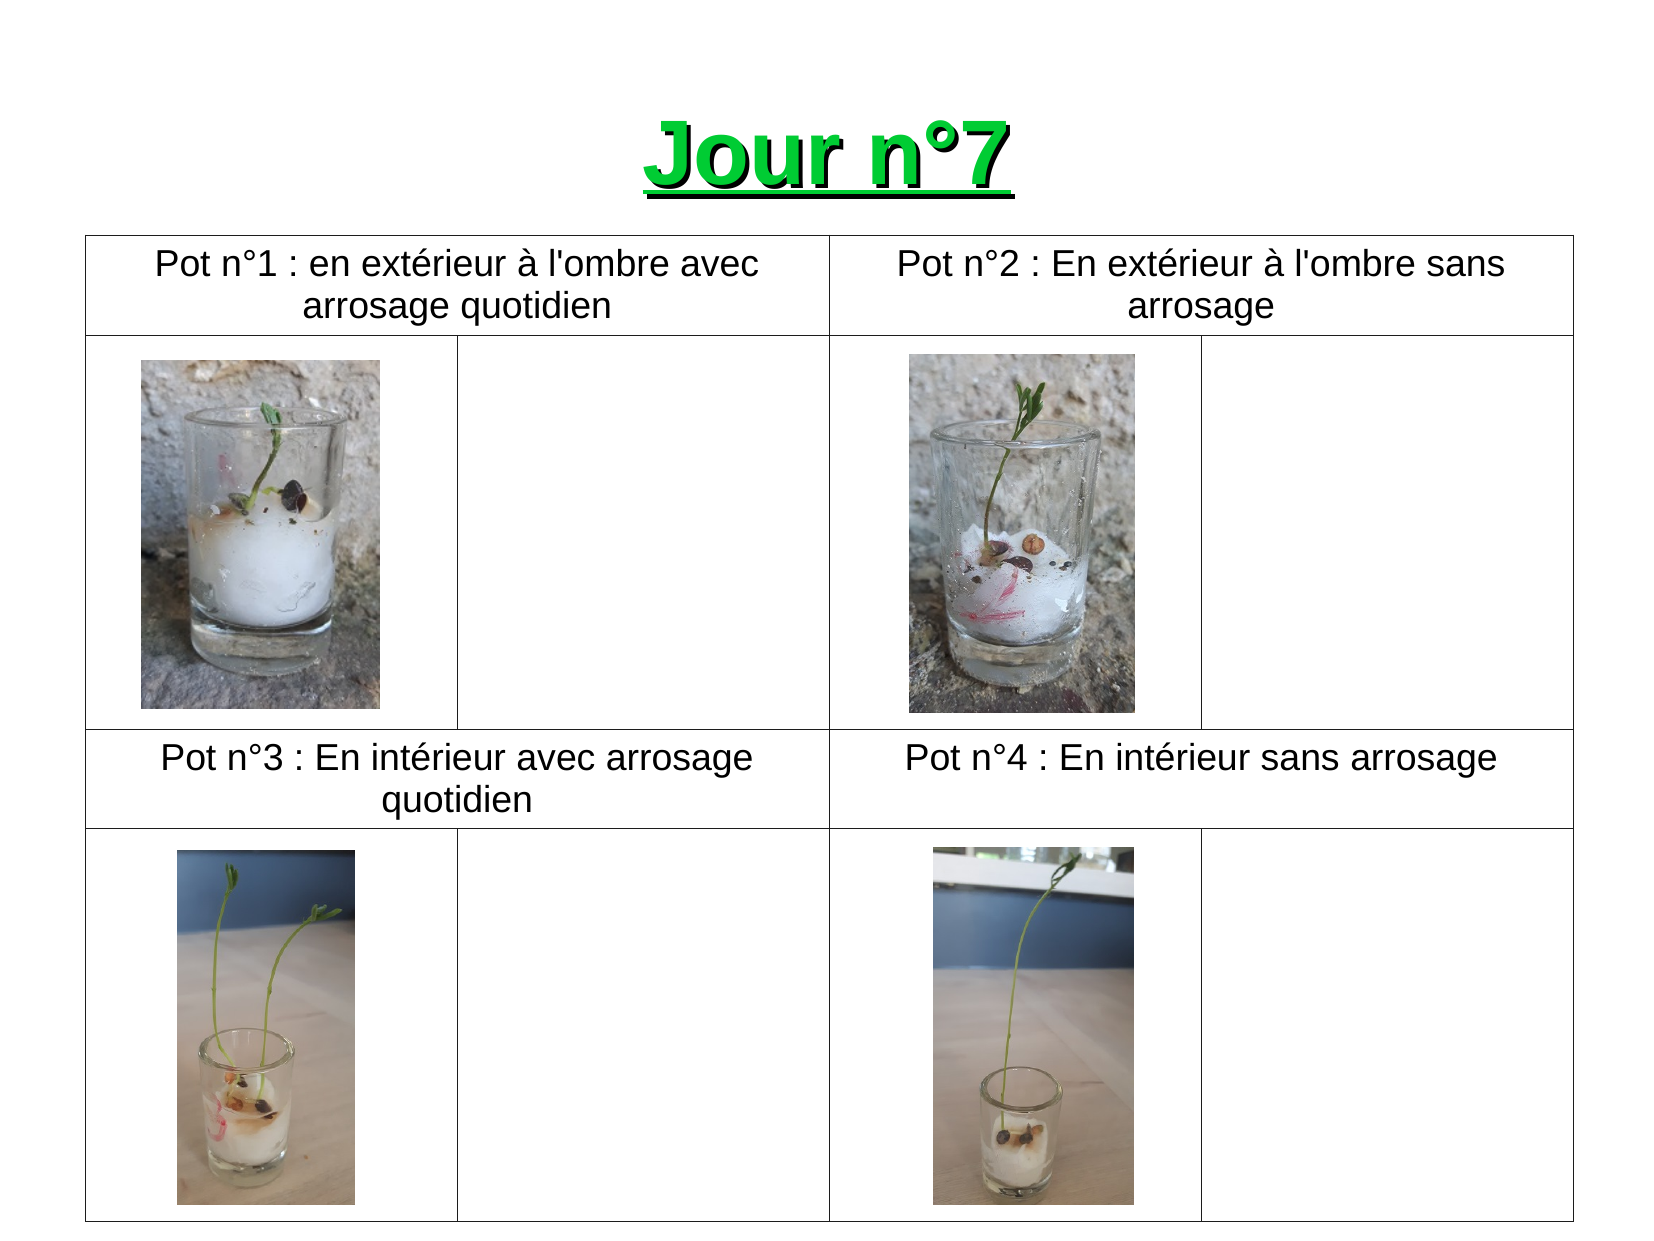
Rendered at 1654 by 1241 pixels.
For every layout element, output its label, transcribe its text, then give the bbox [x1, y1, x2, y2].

table_cell Pot n°4 : En intérieur sans arrosage [830, 730, 1573, 828]
table_cell [830, 829, 1201, 1221]
picture [177, 850, 355, 1205]
table_cell [458, 829, 829, 1221]
table_header Pot n°1 : en extérieur à l'ombre avec arrosage quotidien [86, 236, 829, 335]
picture [933, 847, 1134, 1205]
picture [141, 360, 380, 709]
table_cell Pot n°3 : En intérieur avec arrosage quotidien [86, 730, 829, 828]
table_cell [1202, 829, 1573, 1221]
table_cell [86, 829, 457, 1221]
title Jour n°7 [82, 49, 1571, 257]
table_cell [1202, 336, 1573, 729]
table_cell [458, 336, 829, 729]
picture [909, 354, 1135, 713]
table_header Pot n°2 : En extérieur à l'ombre sans arrosage [830, 236, 1573, 335]
table_cell [86, 336, 457, 729]
table_cell [830, 336, 1201, 729]
